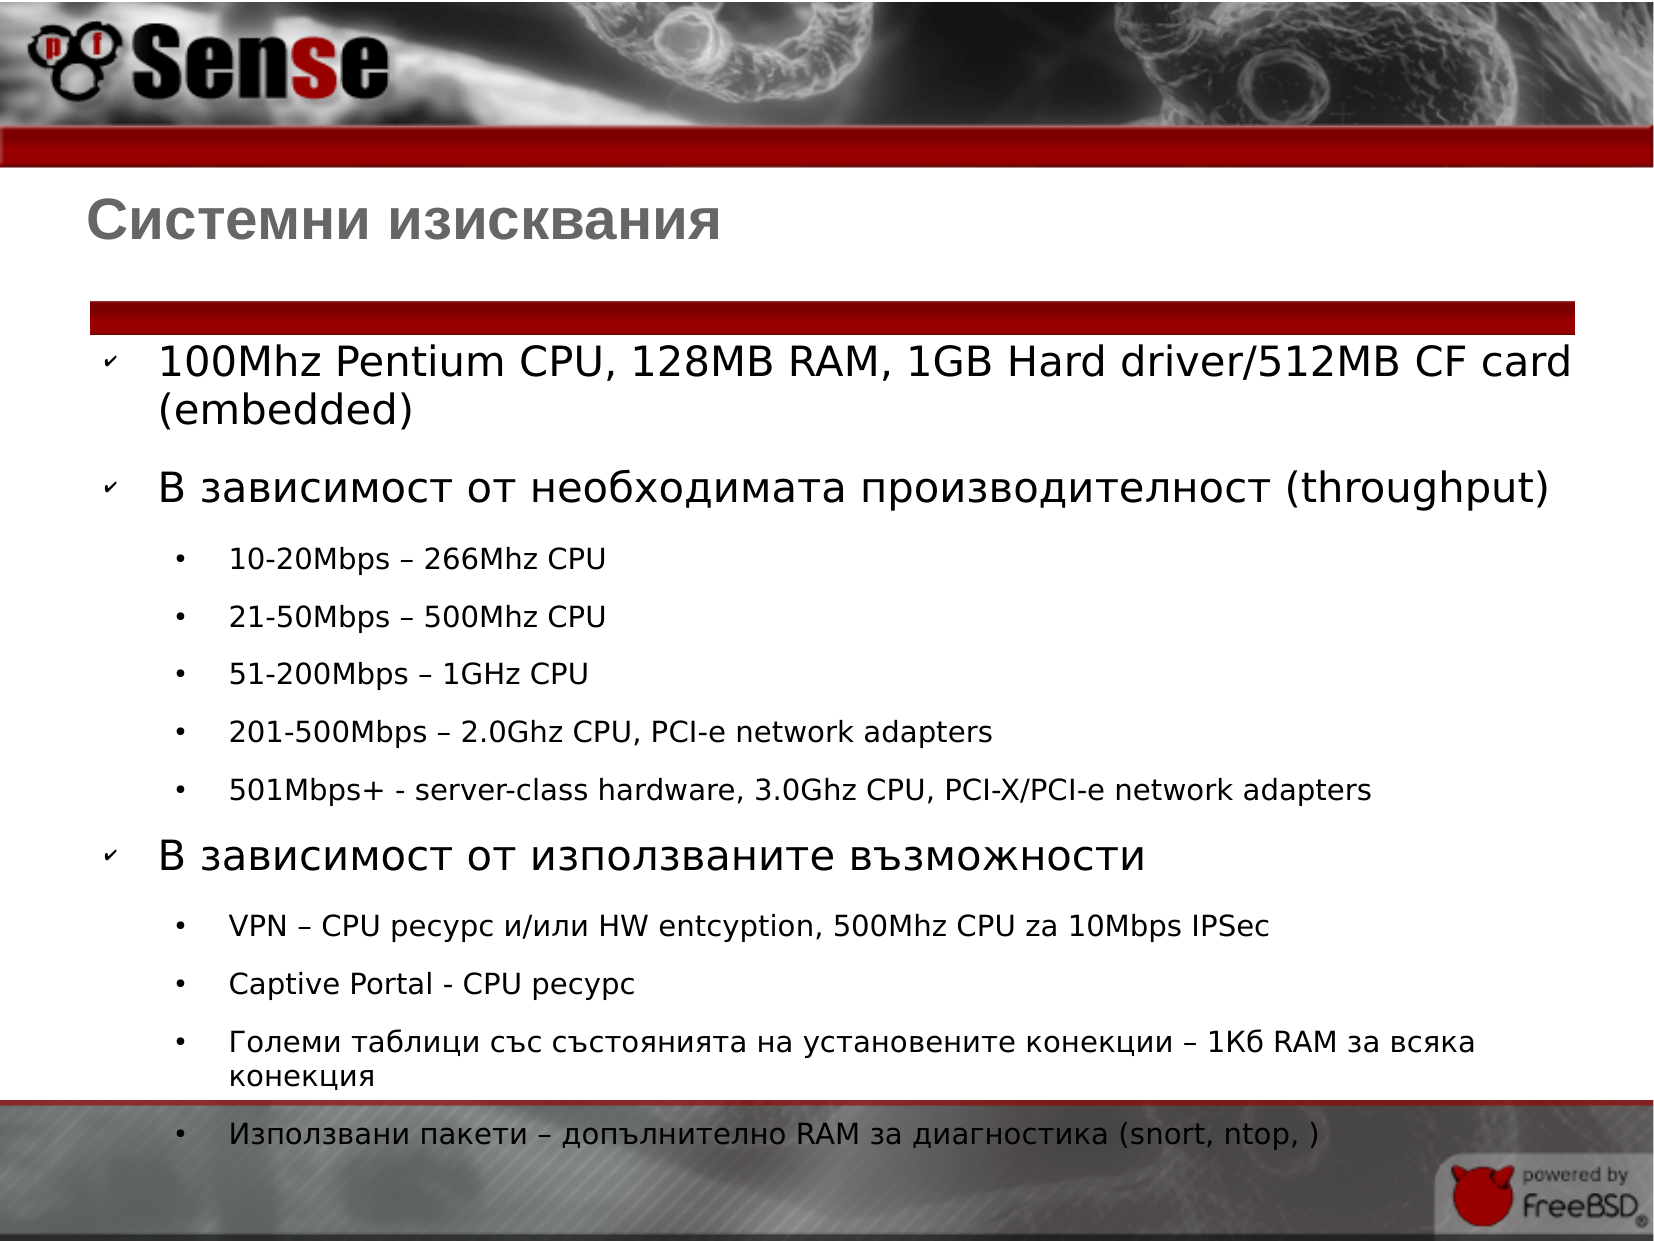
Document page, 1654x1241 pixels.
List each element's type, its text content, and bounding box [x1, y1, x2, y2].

title [77, 326, 1566, 1077]
picture [0, 2, 1654, 188]
picture [0, 1100, 1654, 1241]
list 100Mhz Pentium CPU, 128MB RAM, 1GB Hard driver/512MB CF card (embedded) В зависимост от необходимата производителност (throughput) 10-20Mbps – 266Mhz CPU 21-50Mbps – 500Mhz CPU 51-200Mbps – 1GHz CPU 201-500Mbps – 2.0Ghz CPU, PCI-e network adapters 501Mbps+ - server-class hardware, 3.0Ghz CPU, PCI-X/PCI-e network adapters В зависимост от използваните възможности VPN – CPU ресурс и/или HW entcyption, 500Mhz CPU za 10Mbps IPSec Captive Portal - CPU ресурс Големи таблици със състоянията на установените конекции – 1Кб RAM за всяка конекция Използвани пакети – допълнително RAM за диагностика (snort, ntop, ) [86, 337, 1576, 1152]
picture [90, 301, 1576, 335]
title Системни изисквания [86, 150, 1576, 289]
